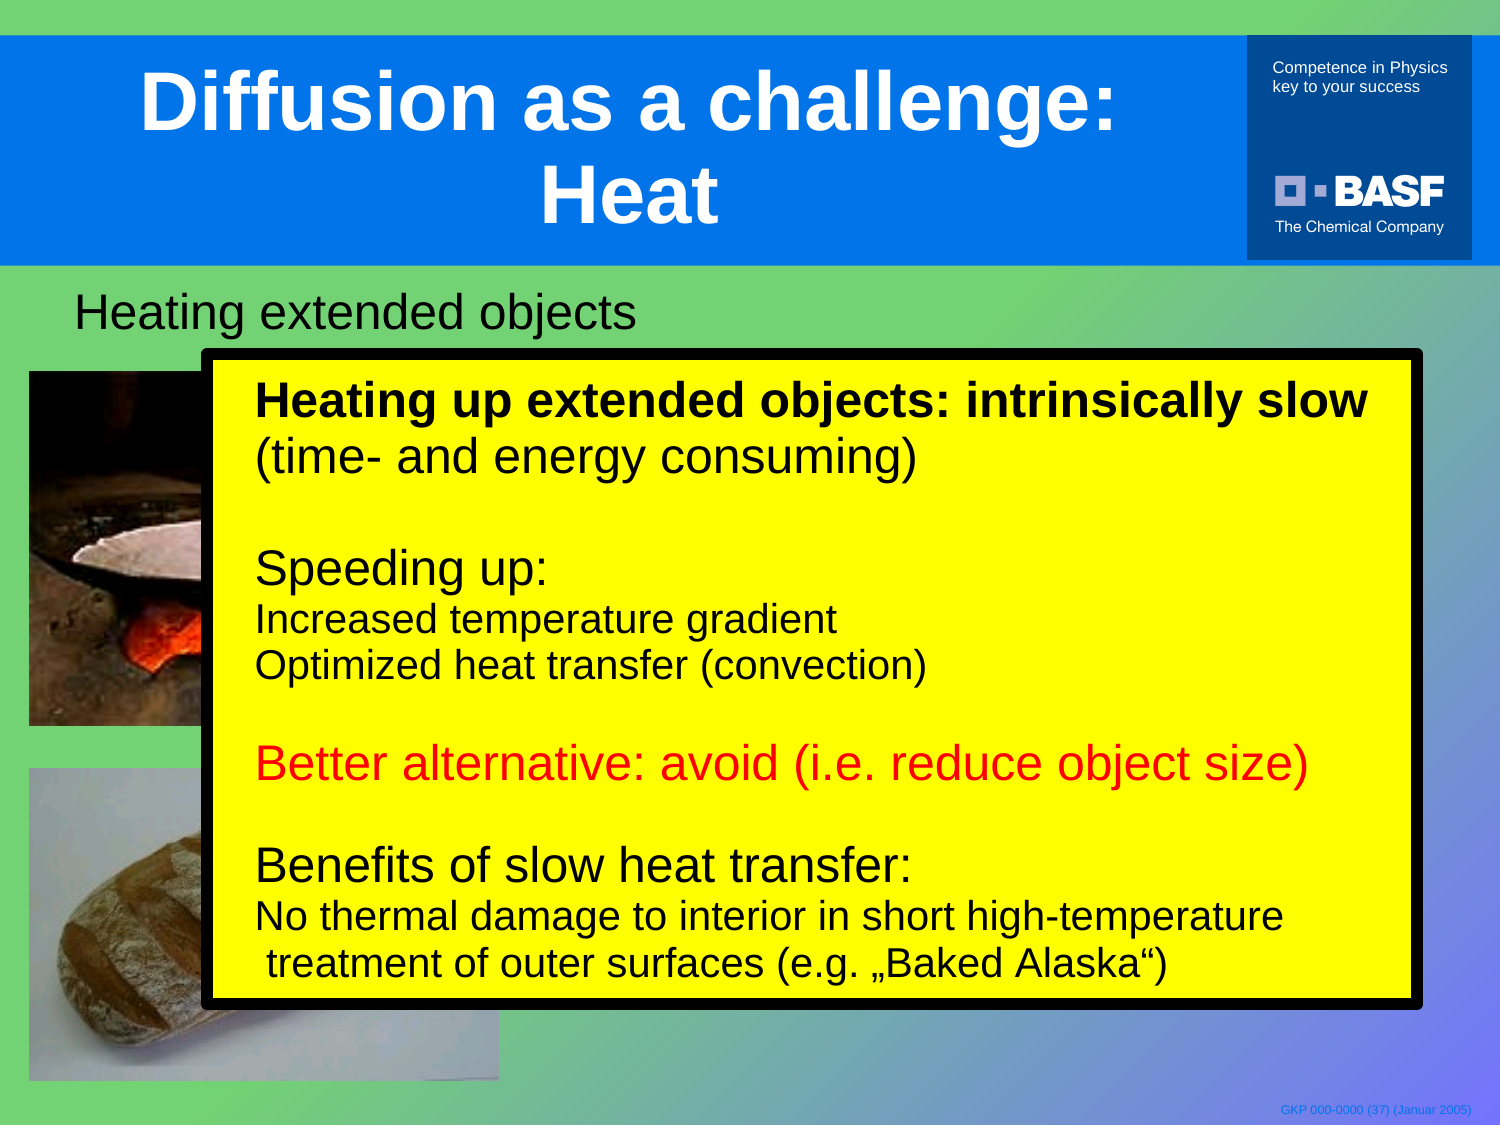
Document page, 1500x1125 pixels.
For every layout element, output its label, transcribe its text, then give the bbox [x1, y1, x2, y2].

picture [29, 371, 59, 726]
title Going micro and nano: approaching the apparent dwarf [1438, 1063, 1500, 1125]
picture [1247, 35, 1472, 260]
title Diffusion as a challenge: Heat [27, 54, 1232, 308]
text_box Heating extended objects e.g. baking Chapati almost homogeneous baking time < 1min European- style bread obviously inhomogeneous baking time > 1 h [59, 277, 1116, 1017]
text_box Heating up extended objects: intrinsically slow (time- and energy consuming) Speeding up: Increased temperature gradient Optimized heat transfer (convection) Better alternative: avoid (i.e. reduce object size) Benefits of slow heat transfer: No thermal damage to interior in short high-temperature treatment of outer surfaces (e.g. „Baked Alaska“) [206, 354, 1418, 1004]
picture [29, 768, 499, 1081]
